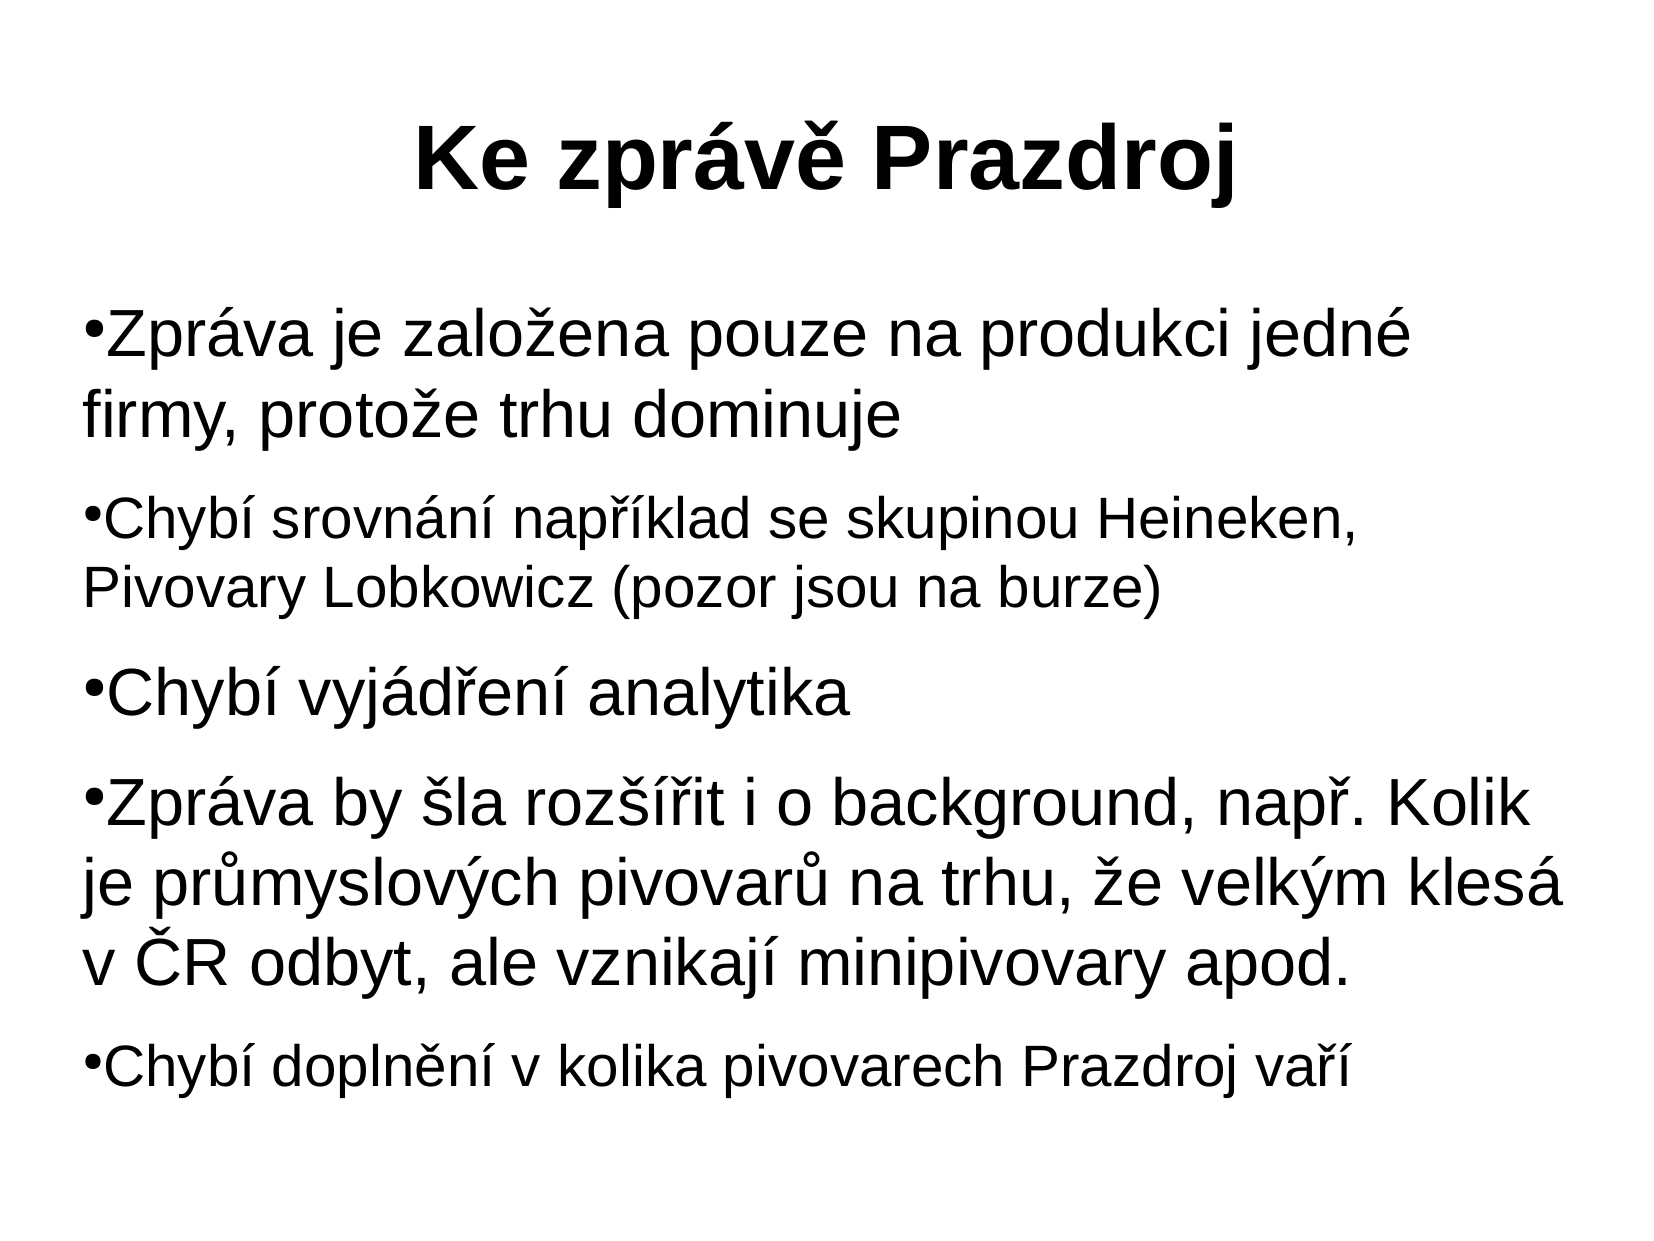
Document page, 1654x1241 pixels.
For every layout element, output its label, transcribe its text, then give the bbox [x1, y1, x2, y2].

title Ke zprávě Prazdroj [82, 49, 1571, 257]
list Zpráva je založena pouze na produkci jedné firmy, protože trhu dominuje Chybí srovnání například se skupinou Heineken, Pivovary Lobkowicz (pozor jsou na burze) Chybí vyjádření analytika Zpráva by šla rozšířit i o background, např. Kolik je průmyslových pivovarů na trhu, že velkým klesá v ČR odbyt, ale vznikají minipivovary apod. Chybí doplnění v kolika pivovarech Prazdroj vaří [82, 290, 1571, 1127]
